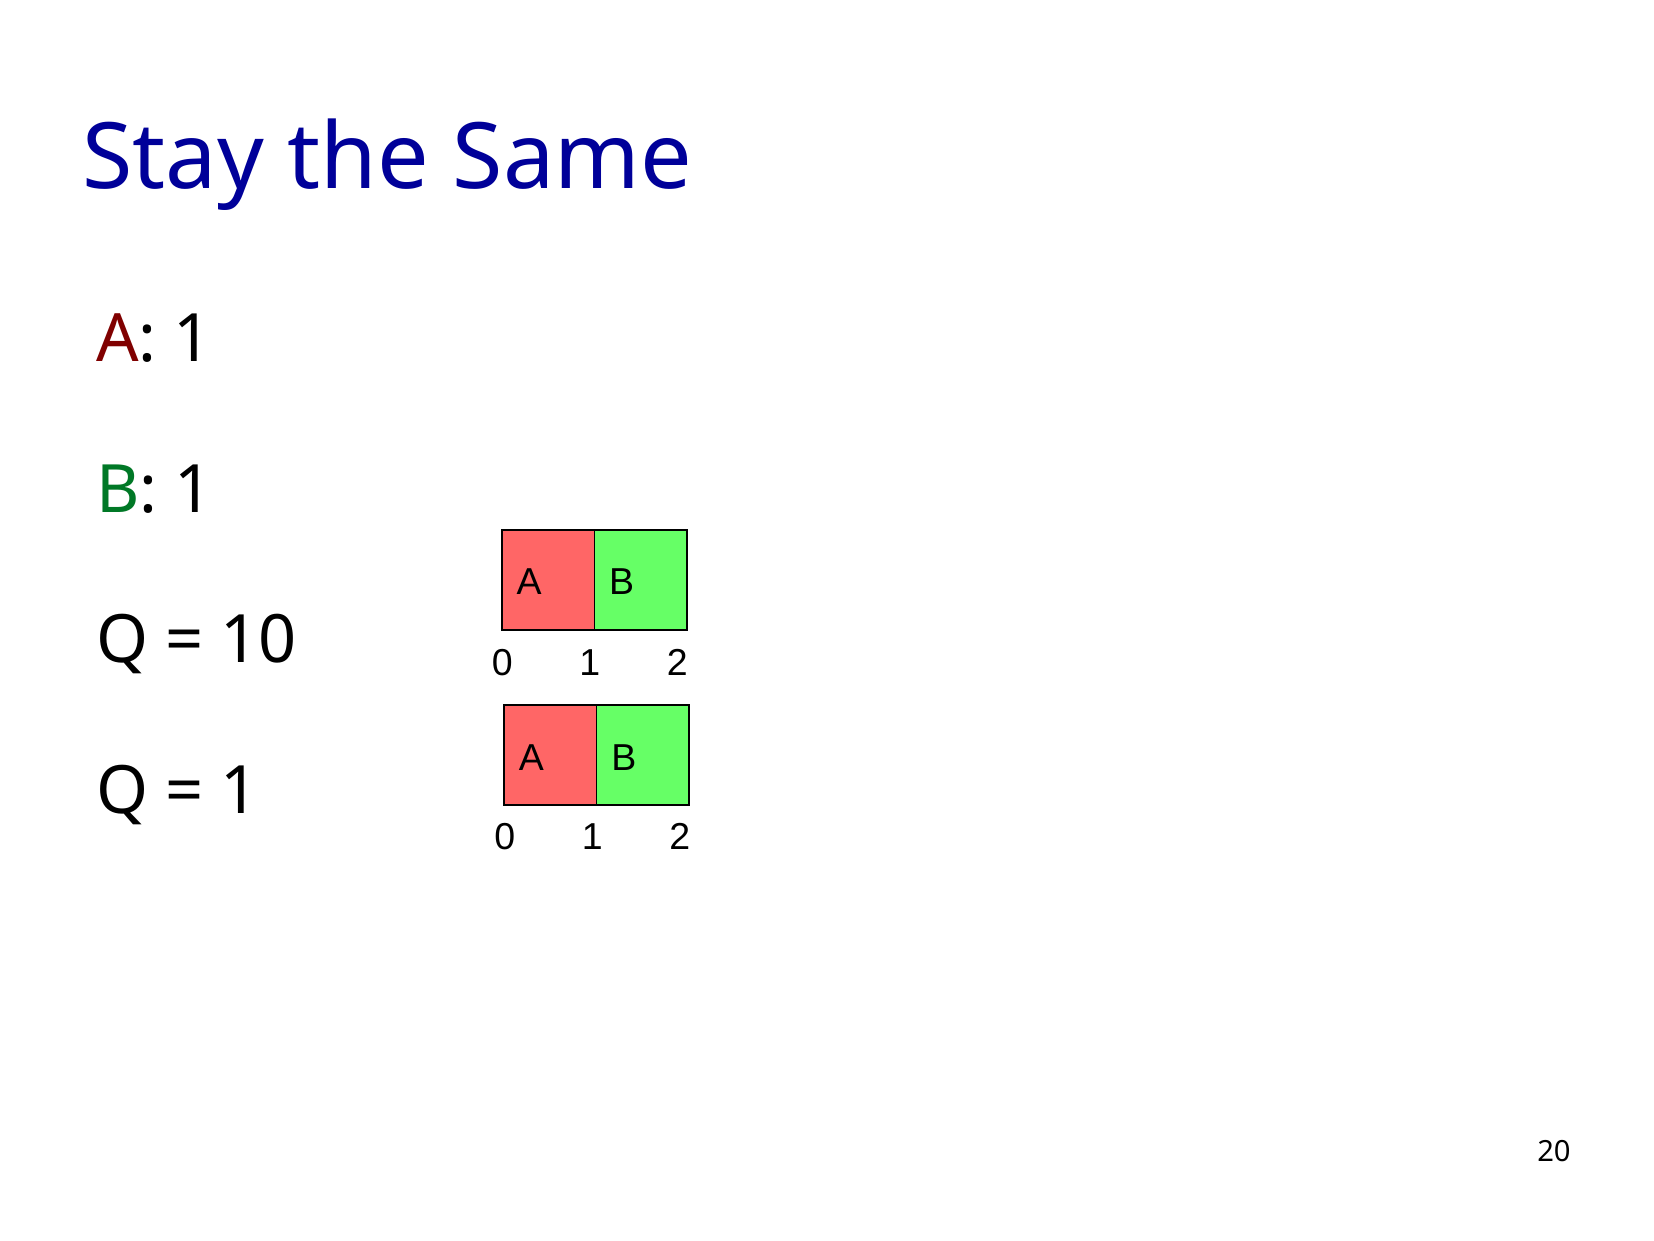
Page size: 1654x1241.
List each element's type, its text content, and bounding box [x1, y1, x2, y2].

list A: 1 B: 1 Q = 10 Q = 1 [60, 290, 1571, 1096]
text_box A [501, 530, 594, 630]
title Stay the Same [82, 49, 1571, 257]
text_box A [504, 705, 596, 805]
text_box 0 [479, 805, 530, 865]
text_box 2 [654, 805, 706, 865]
text_box 1 [567, 805, 618, 865]
text_box B [596, 705, 690, 805]
text_box B [594, 530, 687, 630]
text_box 1 [564, 630, 616, 691]
text_box 0 [477, 630, 528, 691]
text_box 2 [652, 630, 703, 691]
